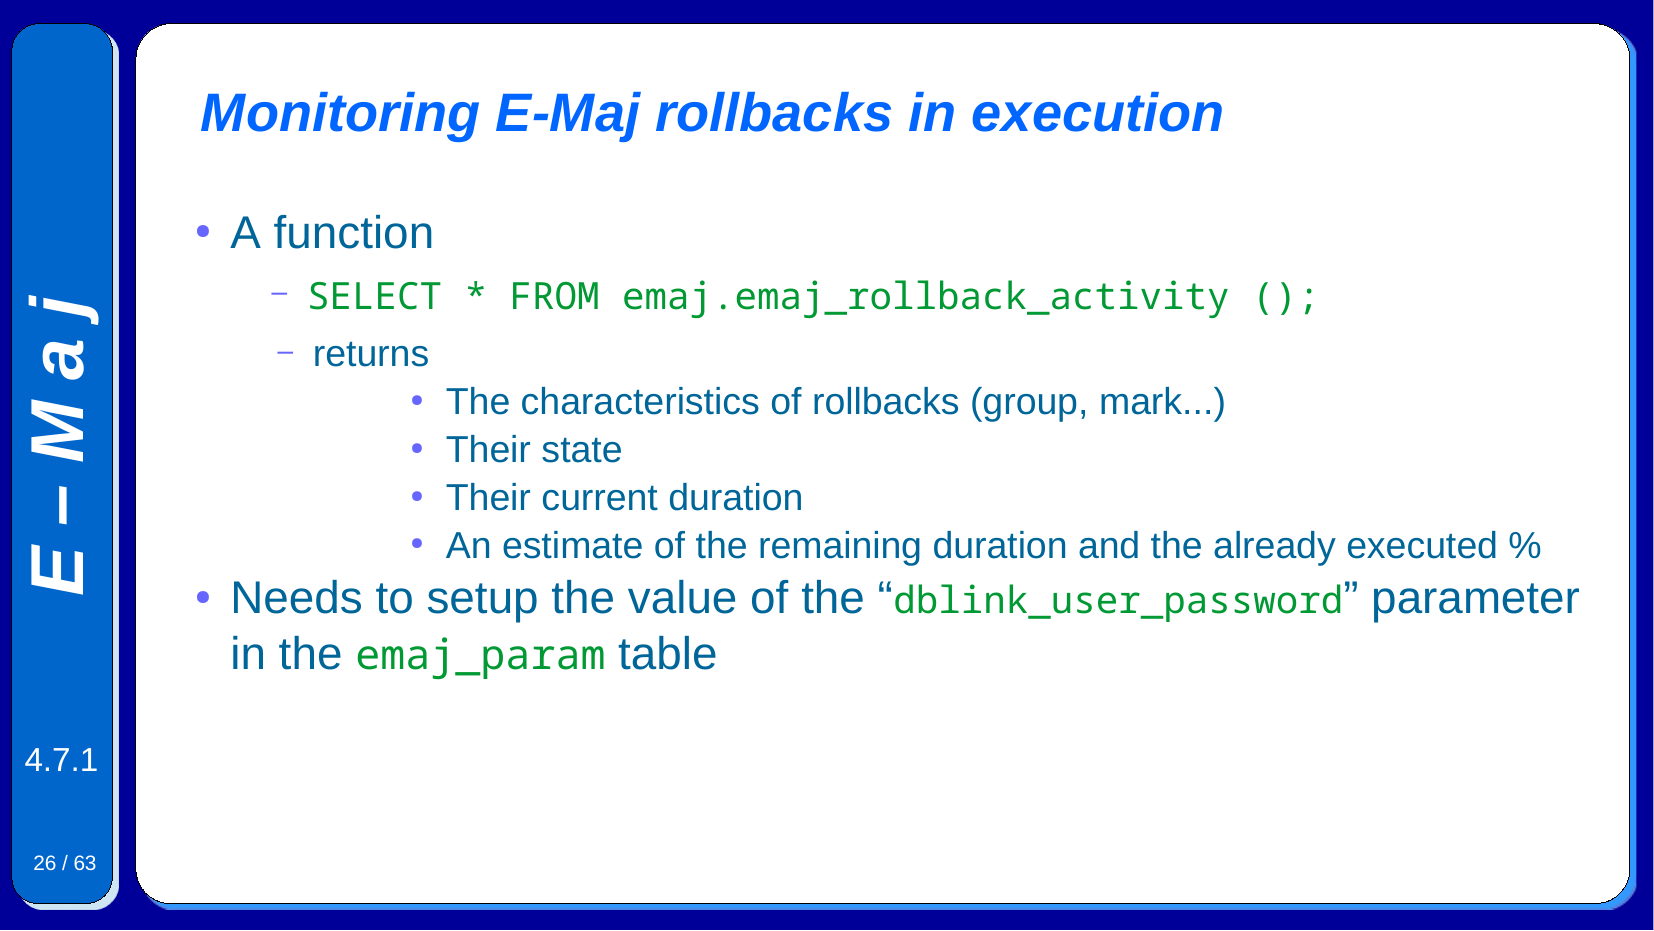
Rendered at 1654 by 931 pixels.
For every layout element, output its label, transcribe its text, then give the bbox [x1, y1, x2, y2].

list A function SELECT * FROM emaj.emaj_rollback_activity (); returns The characteristics of rollbacks (group, mark...) Their state Their current duration An estimate of the remaining duration and the already executed % Needs to setup the value of the “dblink_user_password” parameter in the emaj_param table [177, 206, 1587, 827]
title Monitoring E-Maj rollbacks in execution [200, 34, 1575, 191]
